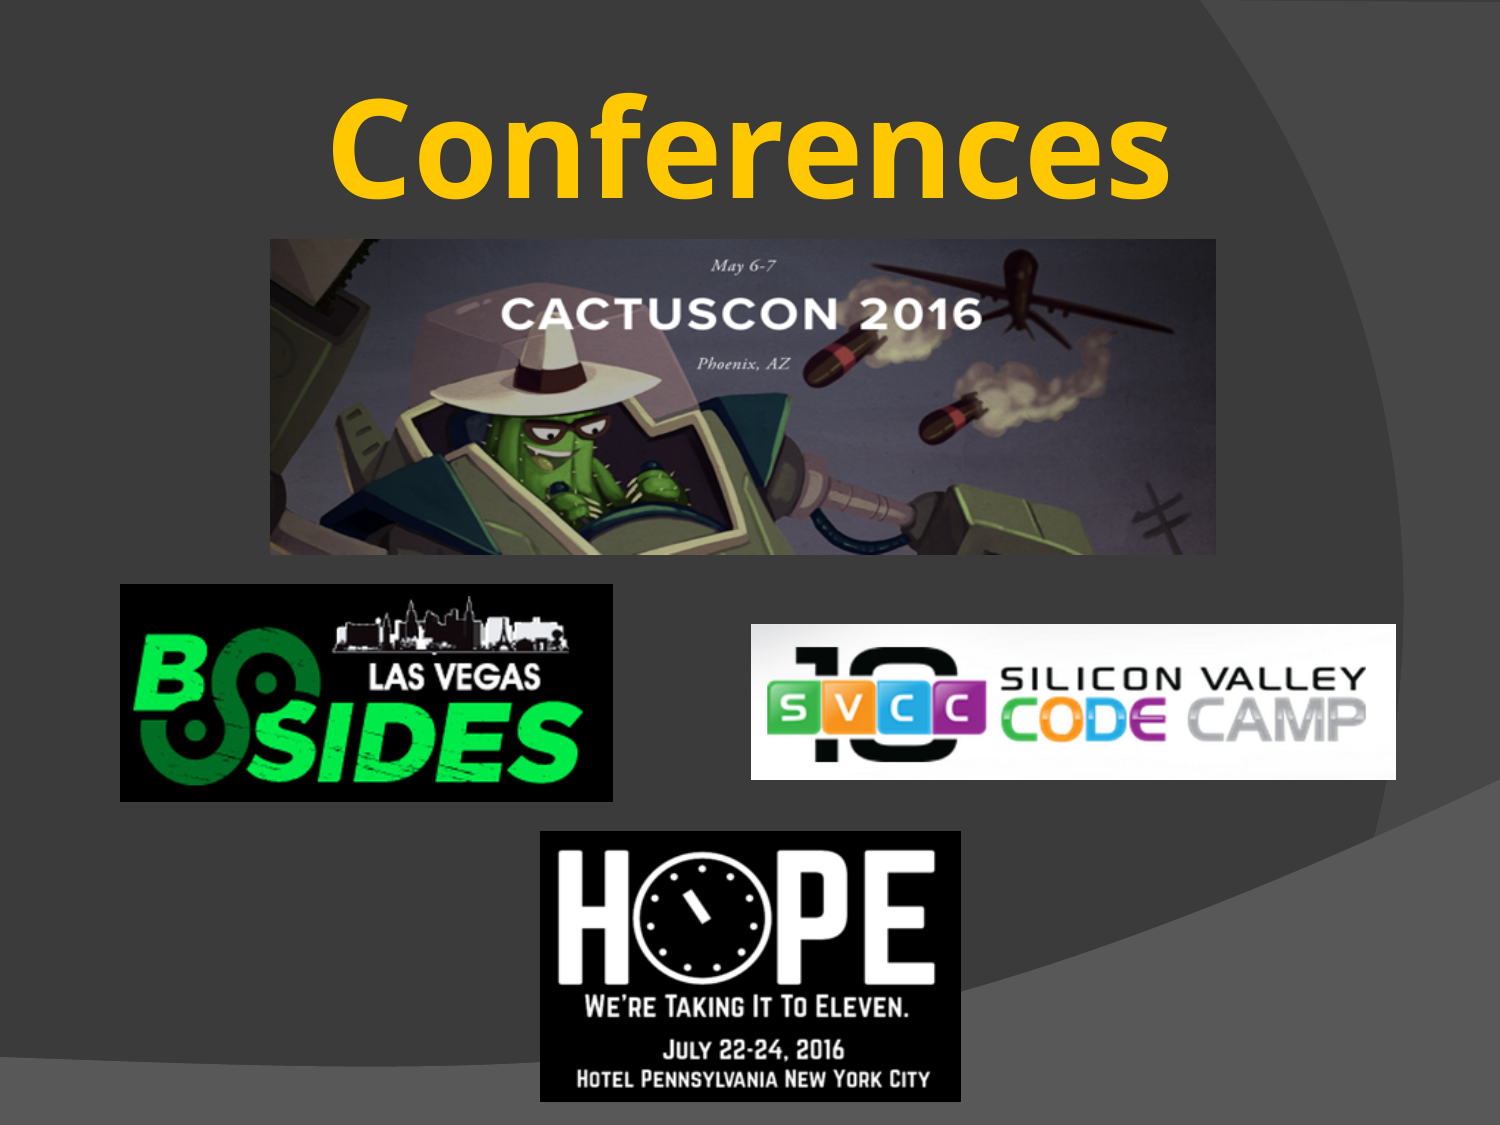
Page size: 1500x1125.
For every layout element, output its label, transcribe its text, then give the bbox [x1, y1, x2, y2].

picture [751, 624, 1396, 781]
text_box Conferences [74, 50, 1425, 238]
picture [540, 831, 961, 1102]
picture [120, 584, 613, 802]
picture [270, 239, 1216, 555]
